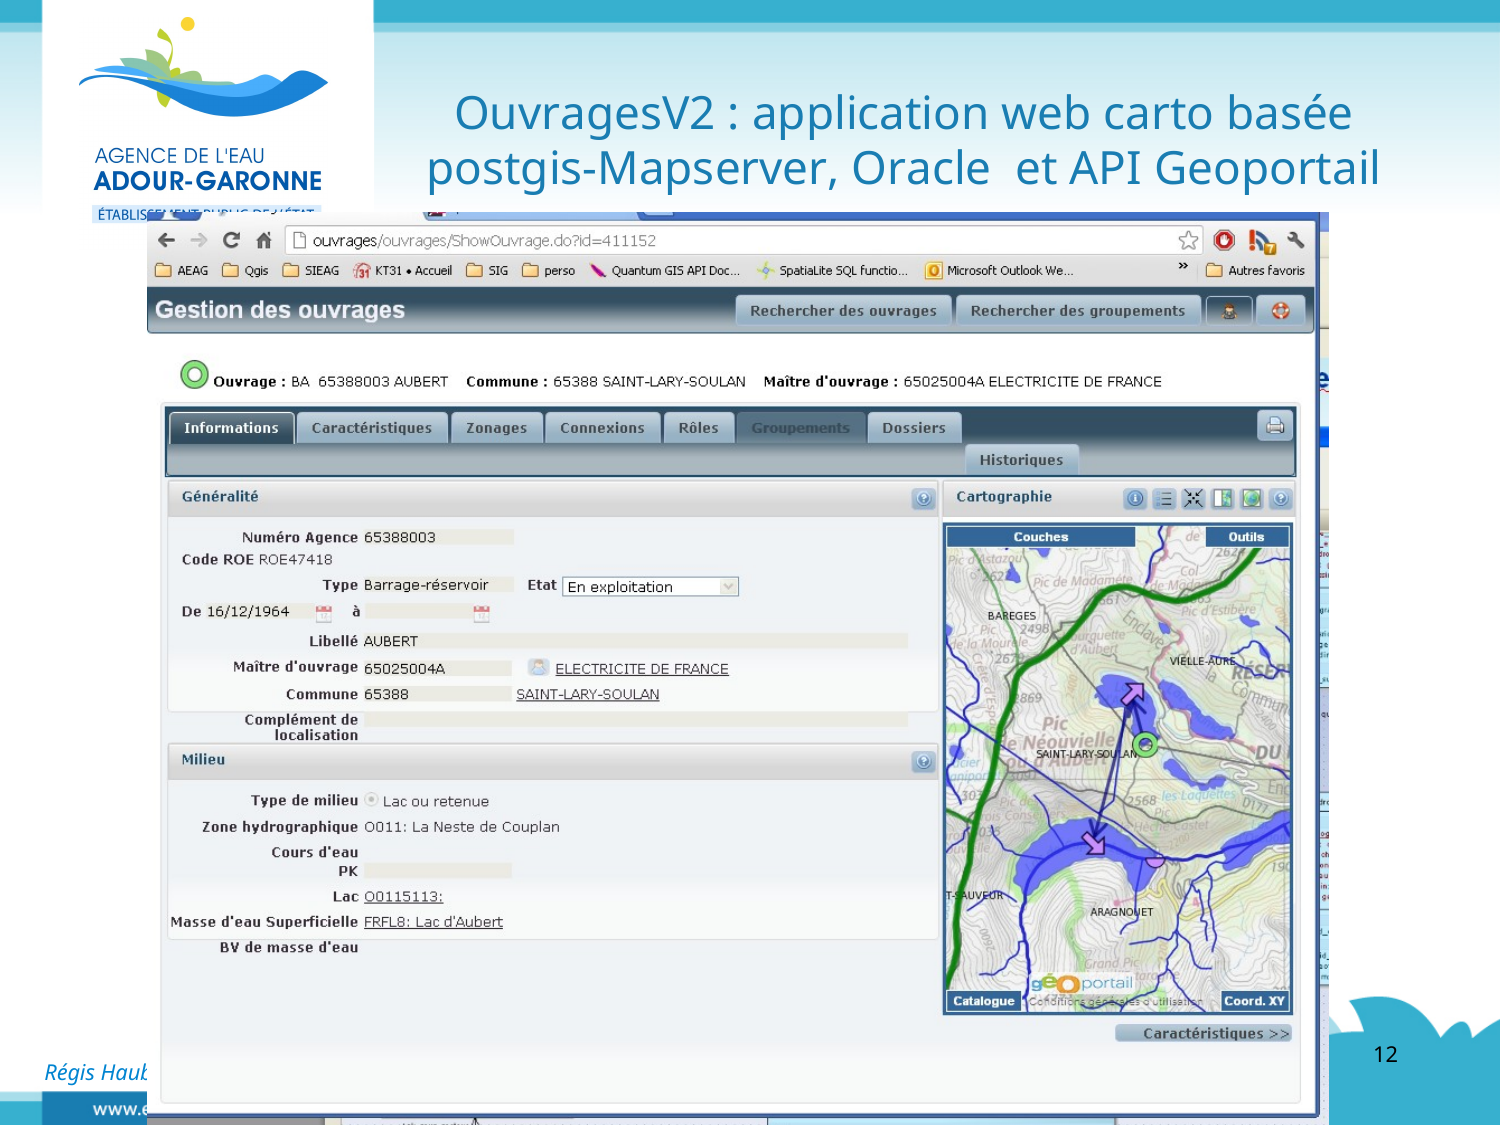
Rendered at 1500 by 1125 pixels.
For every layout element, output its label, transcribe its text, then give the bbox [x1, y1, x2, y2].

title OuvragesV2 : application web carto basée postgis-Mapserver, Oracle et API Geoportail [383, 44, 1426, 233]
picture [0, 0, 1500, 1125]
